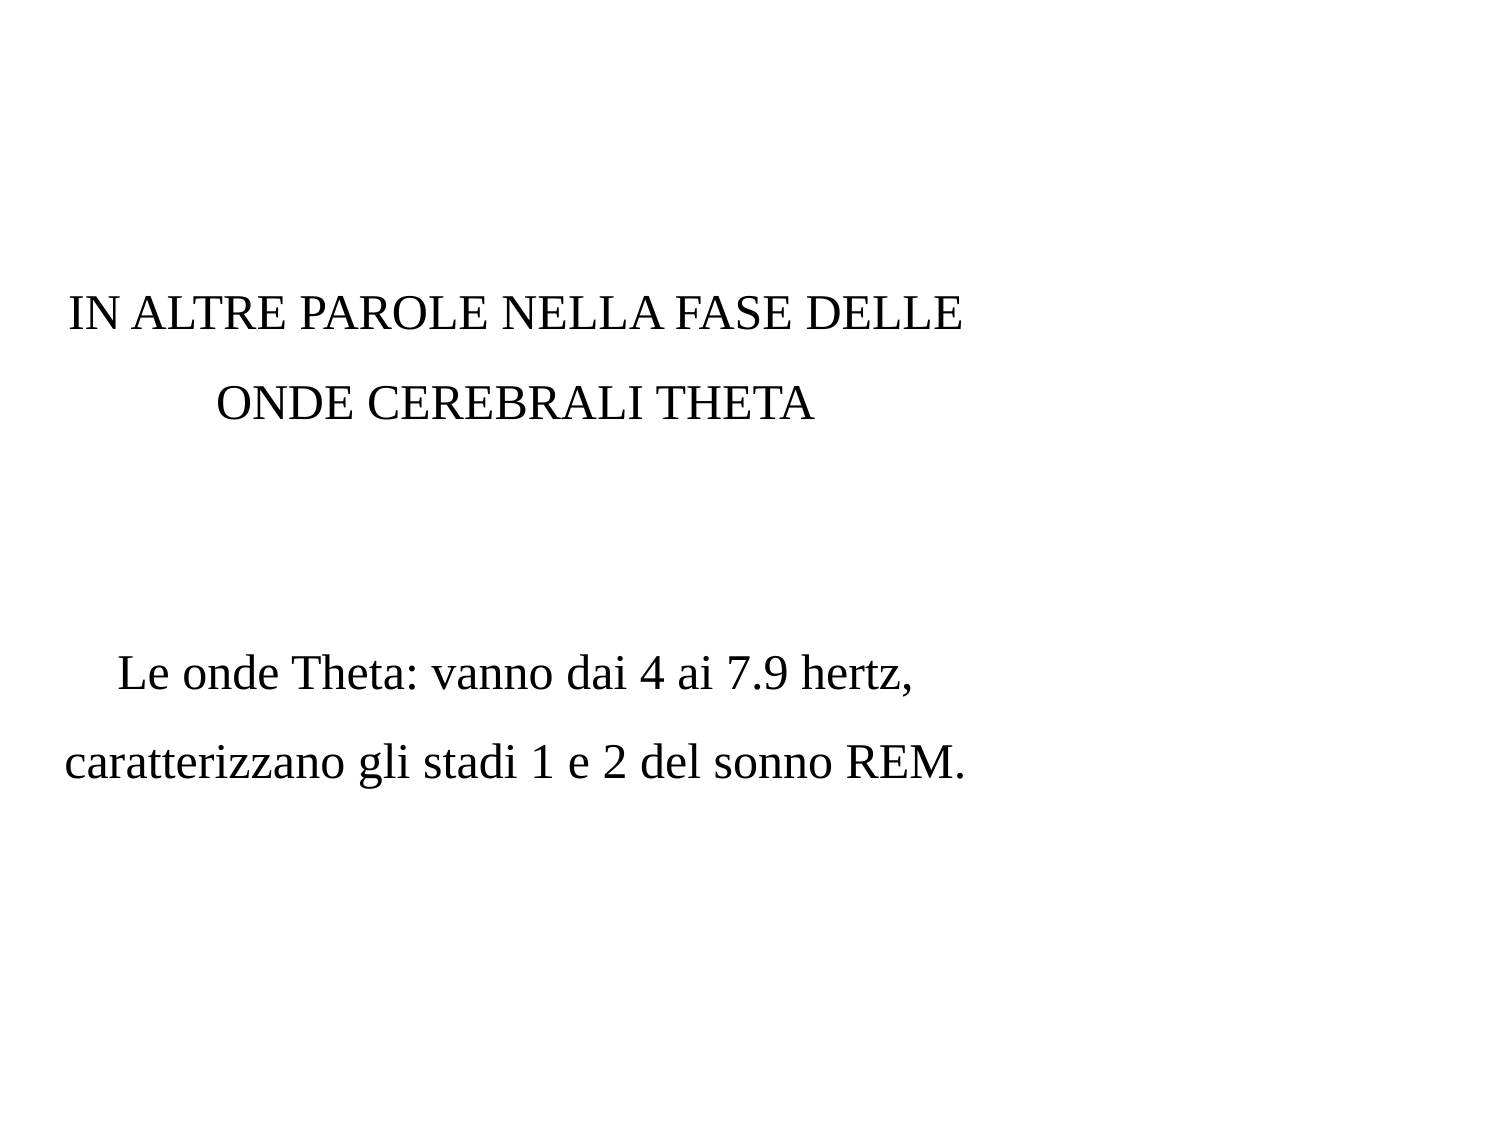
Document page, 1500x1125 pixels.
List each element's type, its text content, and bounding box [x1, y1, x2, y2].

text_box IN ALTRE PAROLE NELLA FASE DELLE ONDE CEREBRALI THETA Le onde Theta: vanno dai 4 ai 7.9 hertz, caratterizzano gli stadi 1 e 2 del sonno REM. [49, 263, 1418, 797]
